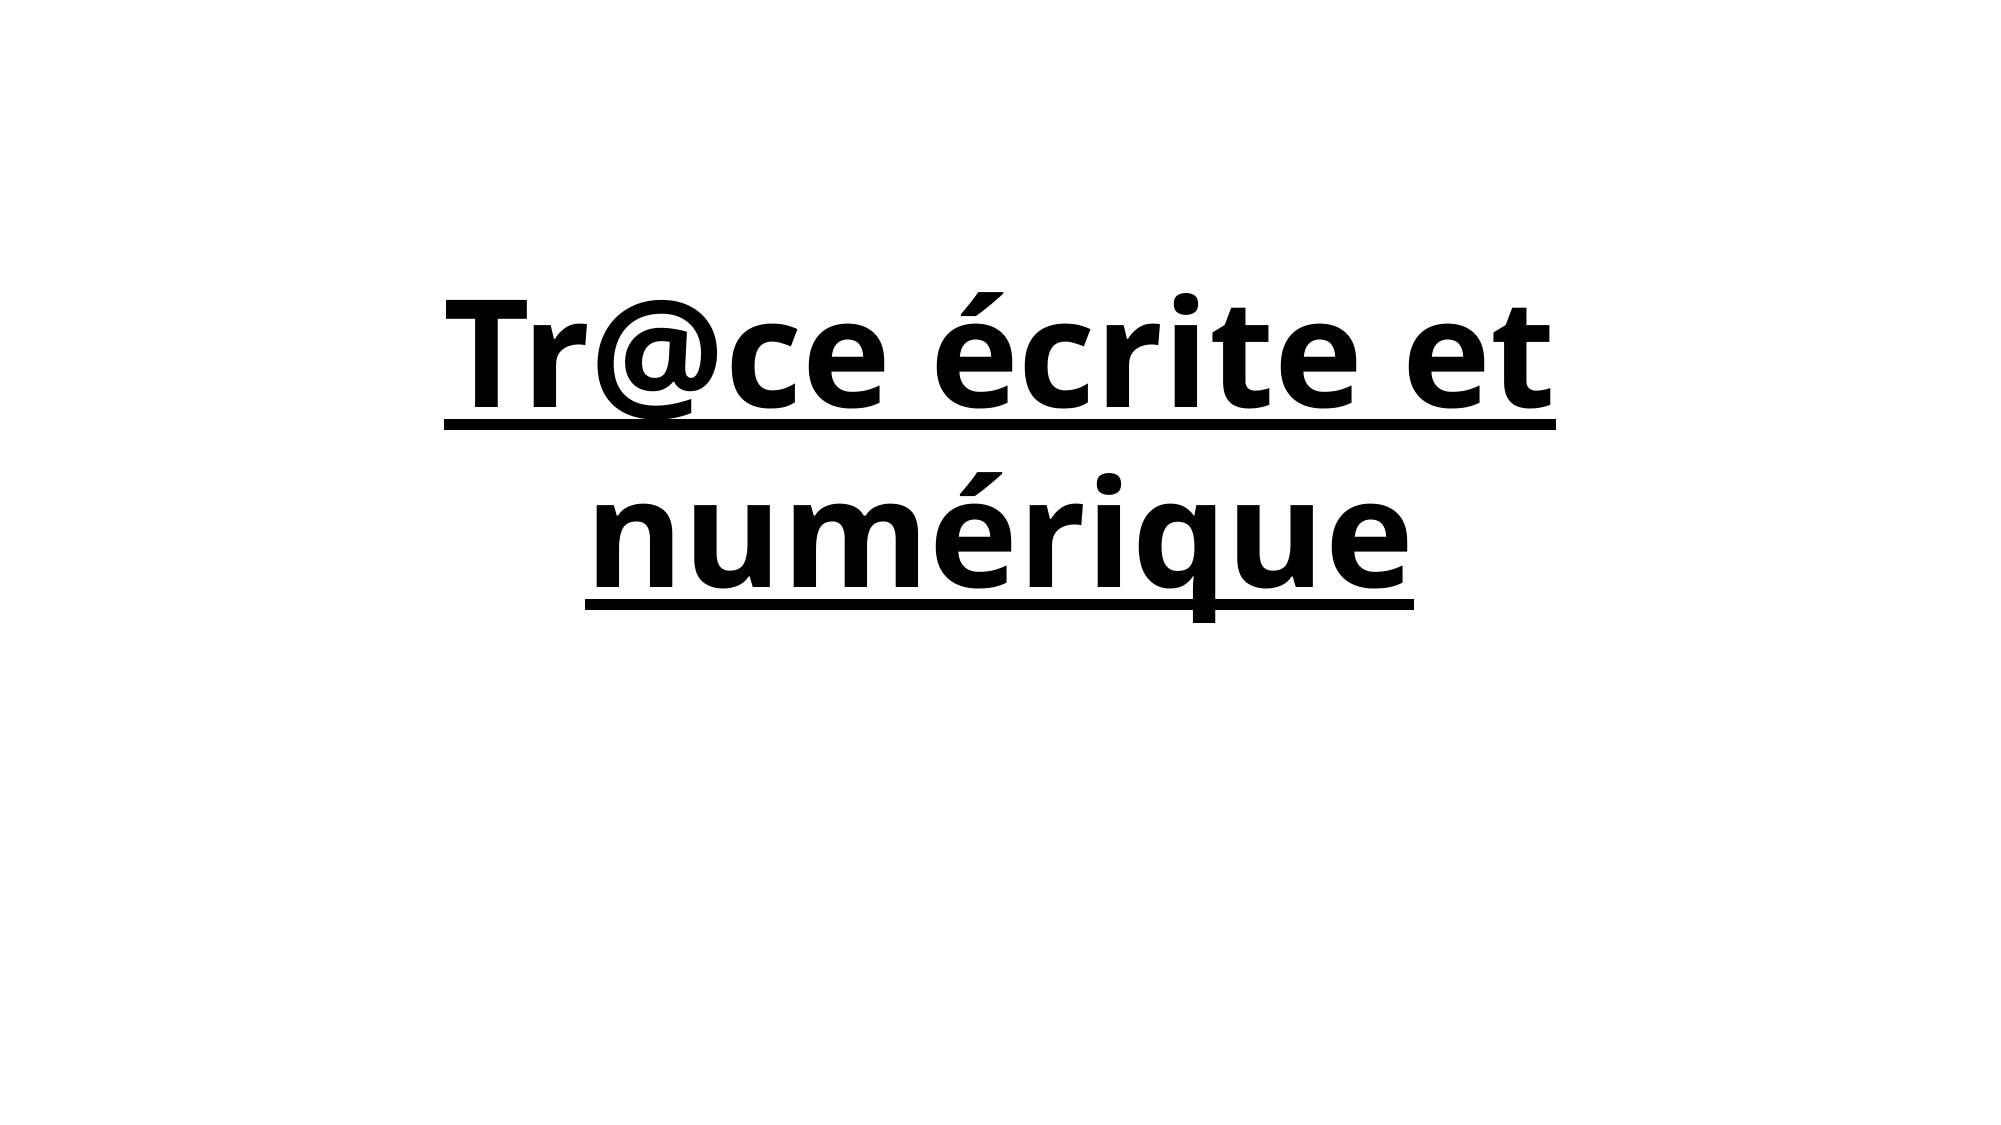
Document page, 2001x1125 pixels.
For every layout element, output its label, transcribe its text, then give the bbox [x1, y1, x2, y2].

text_box Tr@ce écrite et numérique [642, 341, 670, 378]
text_box Tr@ce écrite et numérique [287, 317, 1713, 625]
